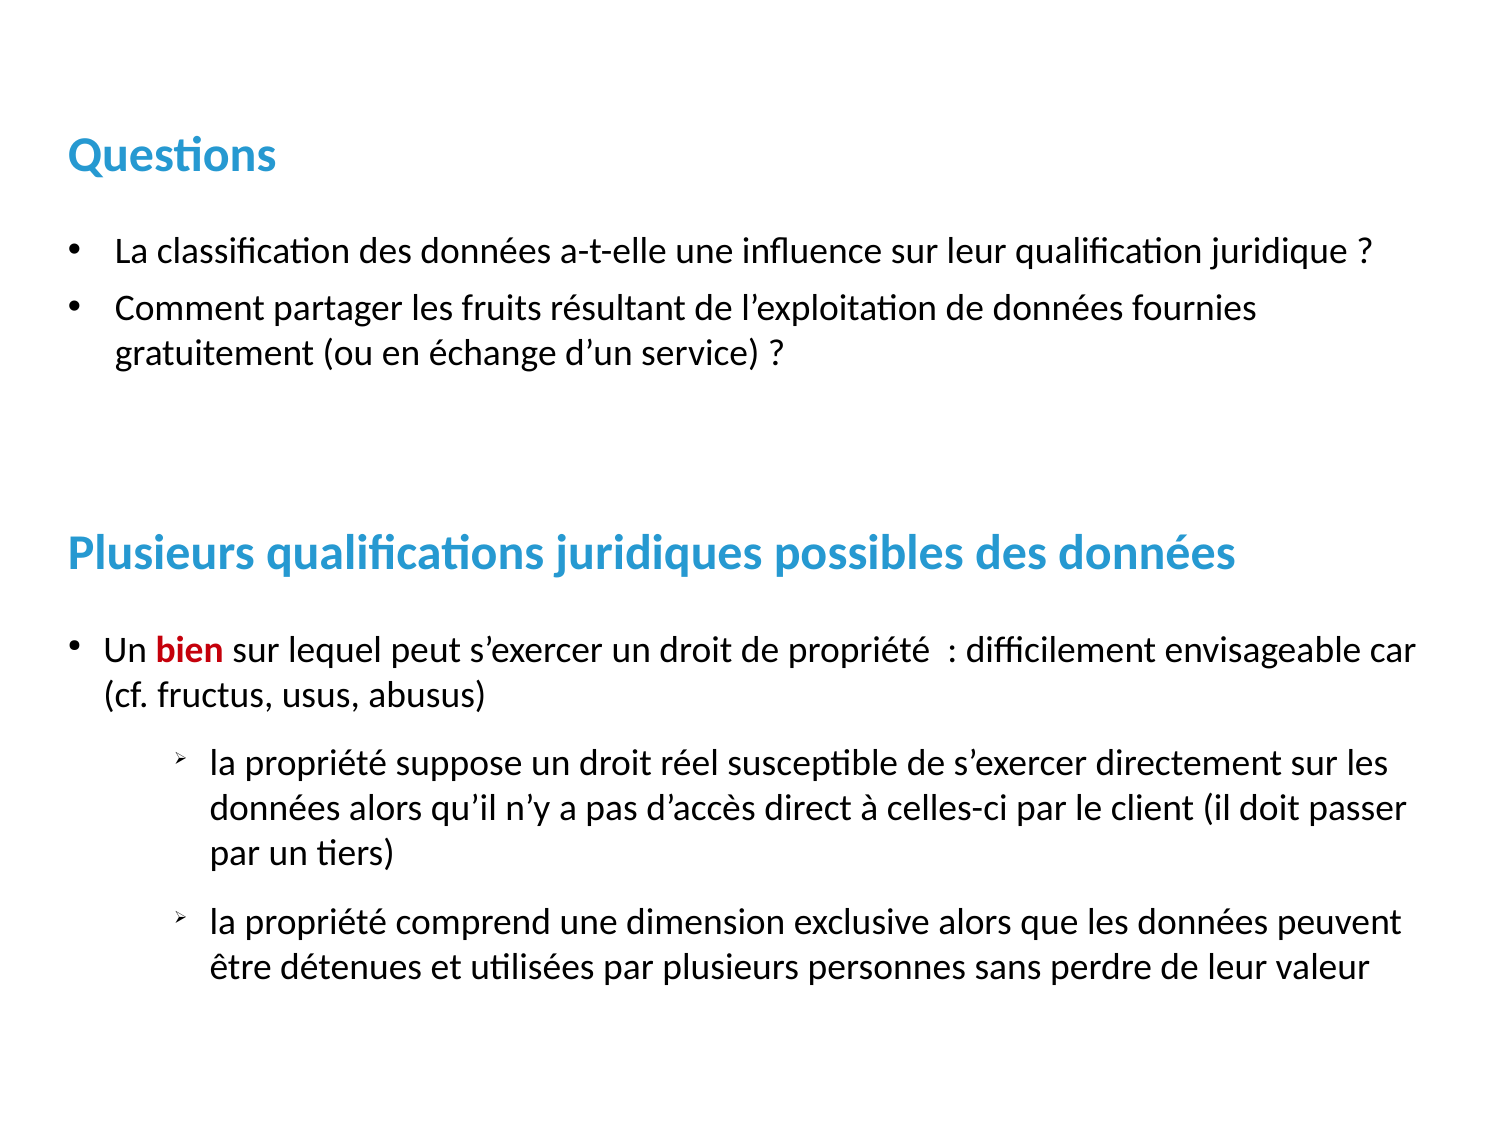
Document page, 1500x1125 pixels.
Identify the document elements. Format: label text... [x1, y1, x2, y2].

text_box Questions La classification des données a-t-elle une influence sur leur qualification juridique ? Comment partager les fruits résultant de l’exploitation de données fournies gratuitement (ou en échange d’un service) ? Plusieurs qualifications juridiques possibles des données Un bien sur lequel peut s’exercer un droit de propriété : difficilement envisageable car (cf. fructus, usus, abusus) la propriété suppose un droit réel susceptible de s’exercer directement sur les données alors qu’il n’y a pas d’accès direct à celles-ci par le client (il doit passer par un tiers) la propriété comprend une dimension exclusive alors que les données peuvent être détenues et utilisées par plusieurs personnes sans perdre de leur valeur [53, 113, 1459, 1085]
